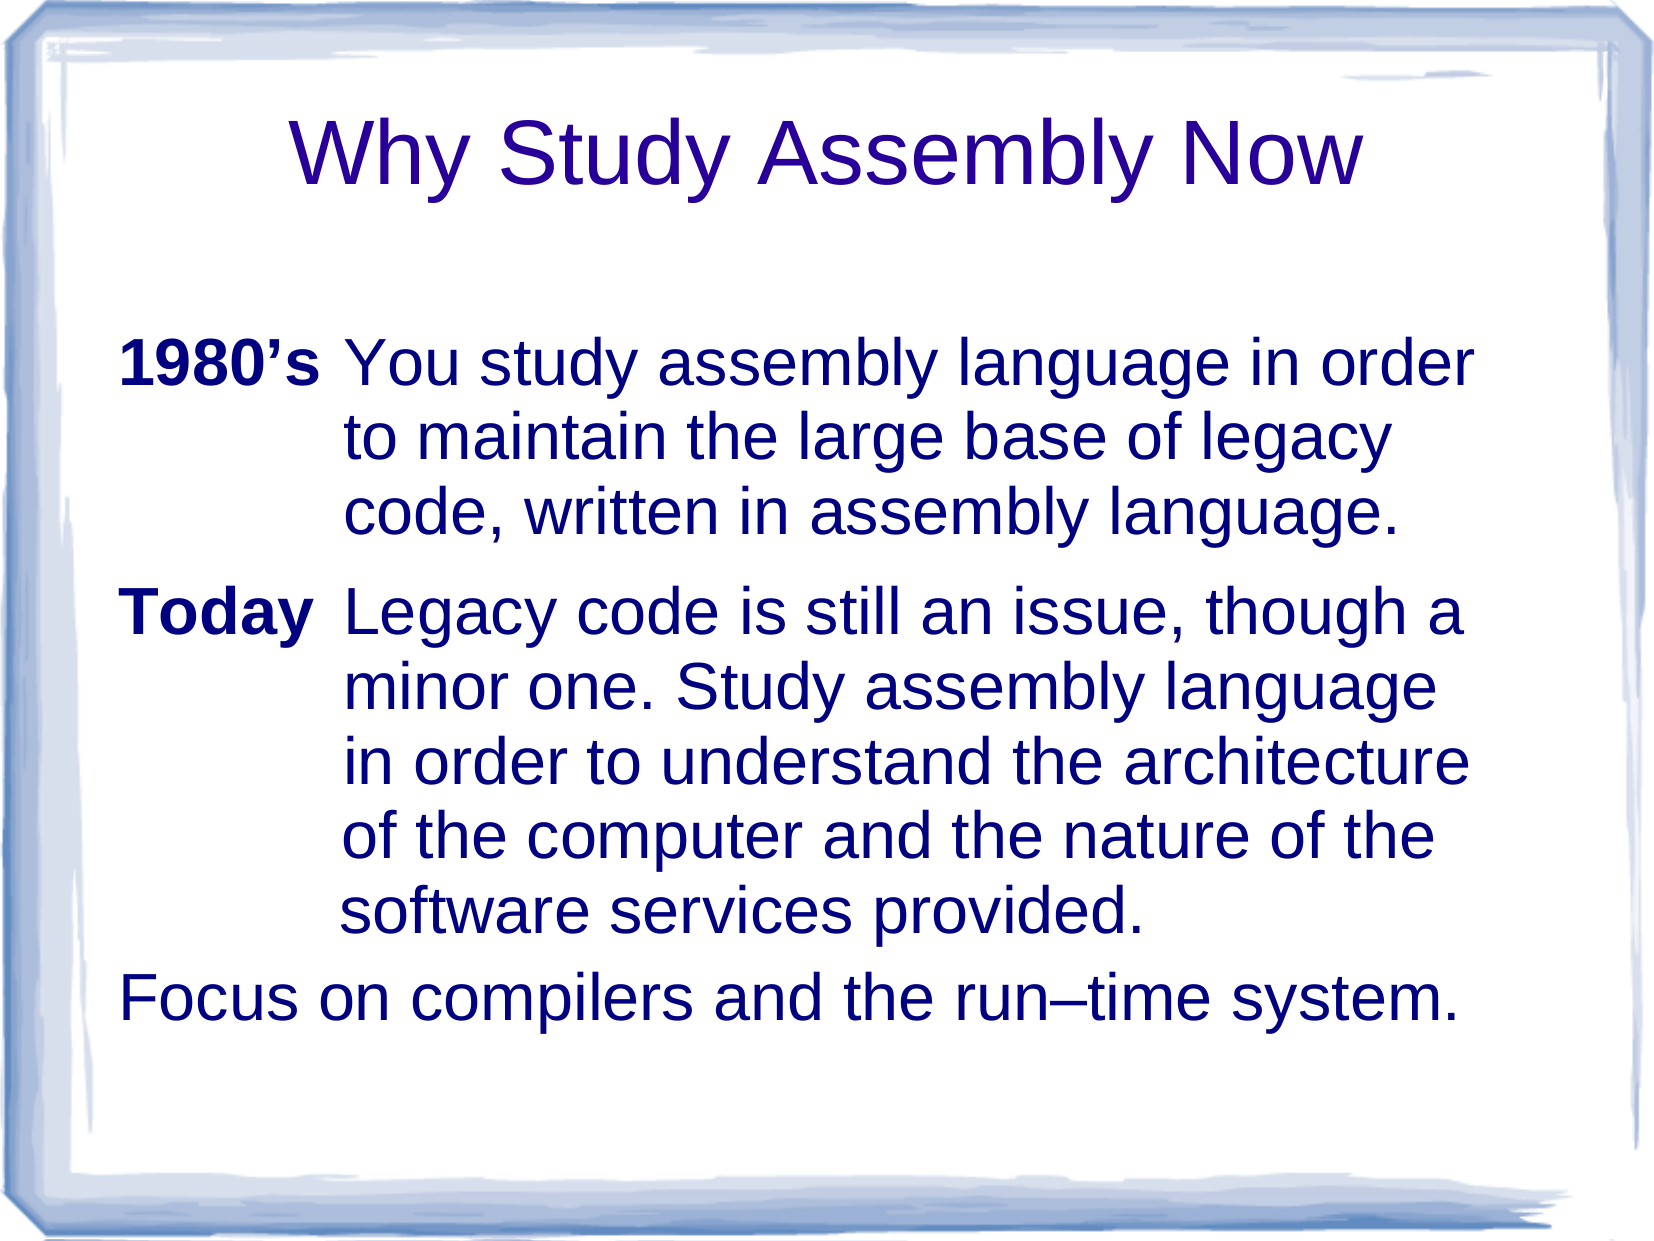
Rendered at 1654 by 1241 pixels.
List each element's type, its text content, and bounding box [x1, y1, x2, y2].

list 1980’s You study assembly language in order to maintain the large base of legacy code, written in assembly language. Today Legacy code is still an issue, though a minor one. Study assembly language in order to understand the architecture of the computer and the nature of the software services provided. Focus on compilers and the run–time system. [118, 324, 1571, 1036]
title Why Study Assembly Now [82, 56, 1571, 250]
picture [0, 0, 1654, 1241]
